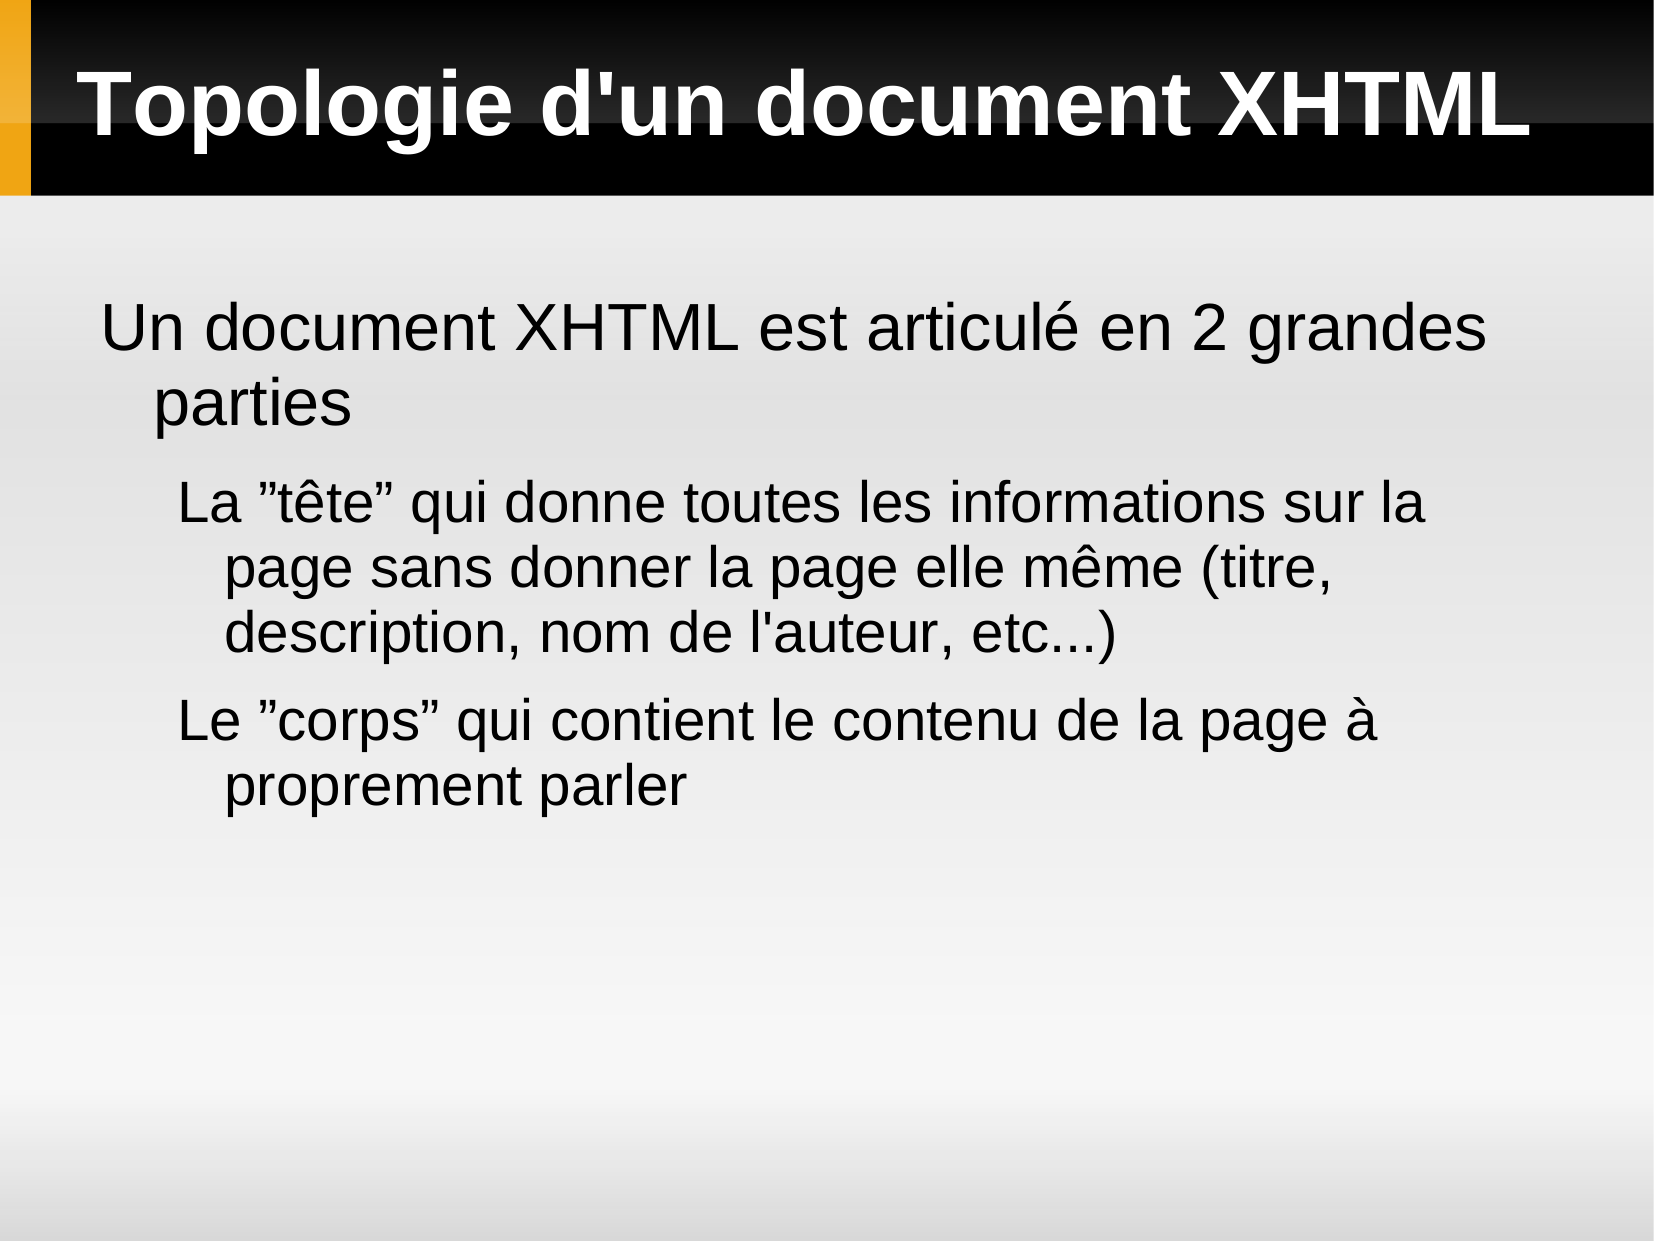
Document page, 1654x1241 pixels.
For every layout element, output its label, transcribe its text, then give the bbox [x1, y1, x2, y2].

title Topologie d'un document XHTML [76, 7, 1565, 200]
picture [0, 0, 1654, 1241]
list Un document XHTML est articulé en 2 grandes parties La ”tête” qui donne toutes les informations sur la page sans donner la page elle même (titre, description, nom de l'auteur, etc...) Le ”corps” qui contient le contenu de la page à proprement parler [82, 290, 1571, 1094]
